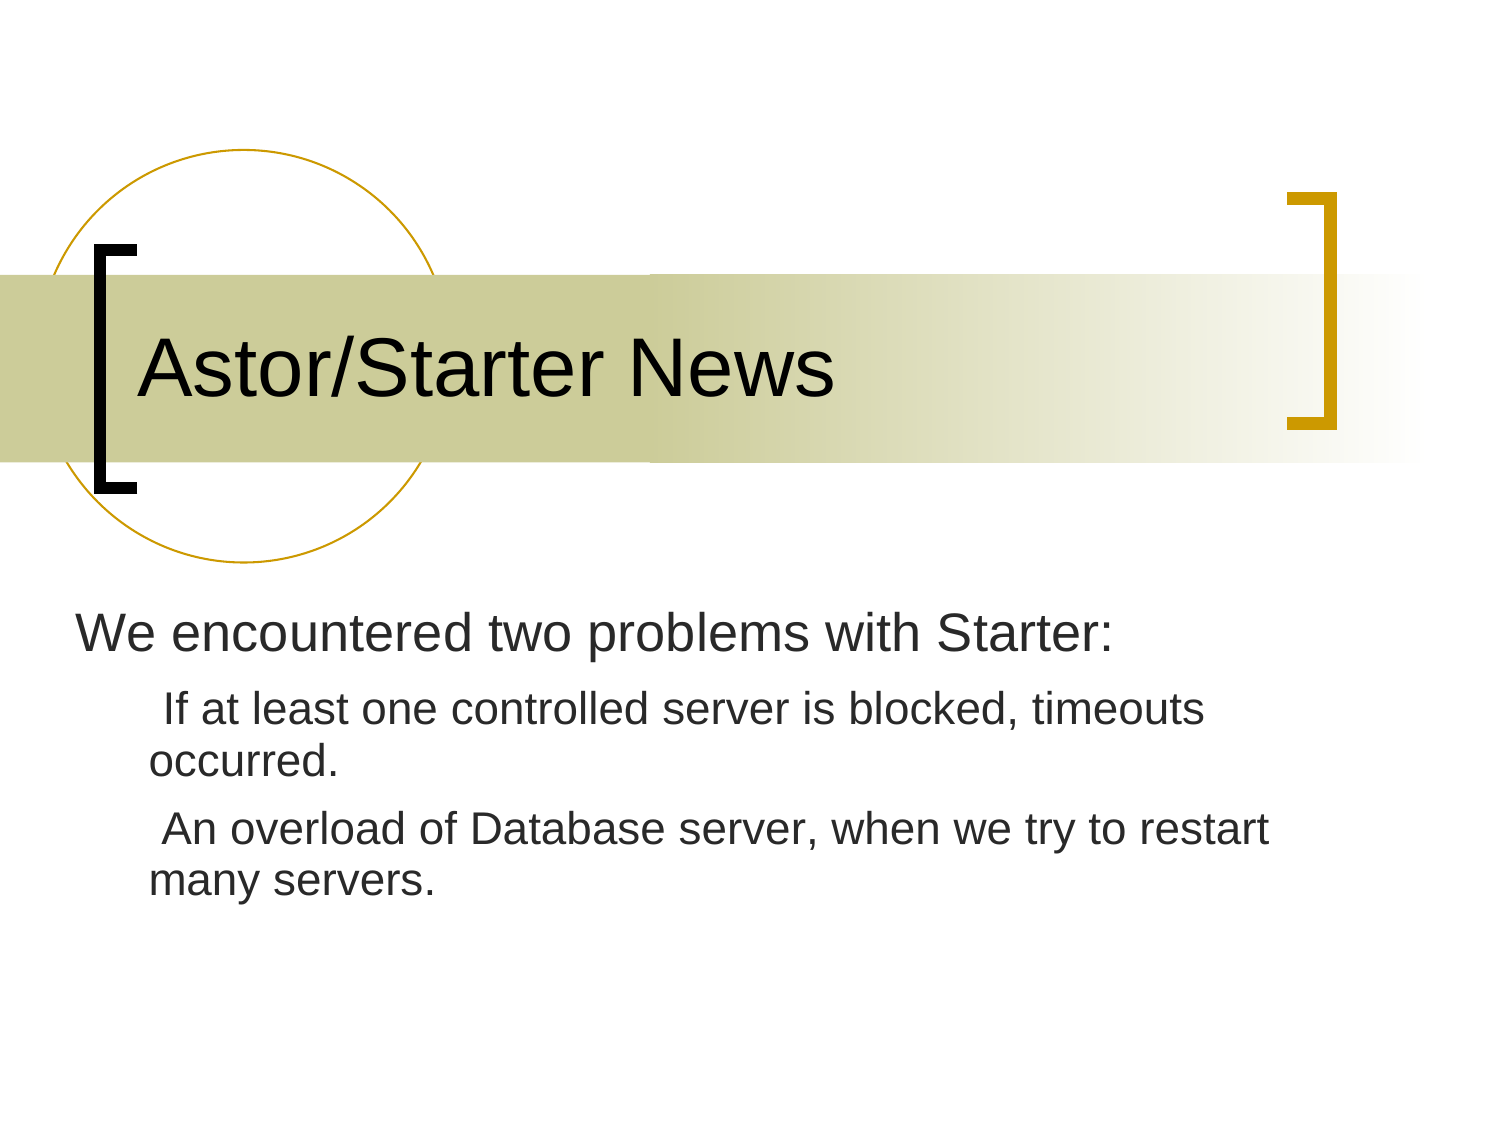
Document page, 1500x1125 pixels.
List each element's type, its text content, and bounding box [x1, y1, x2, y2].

subtitle We encountered two problems with Starter: If at least one controlled server is blocked, timeouts occurred. An overload of Database server, when we try to restart many servers. [75, 501, 1329, 1006]
title Astor/Starter News [137, 236, 1300, 500]
